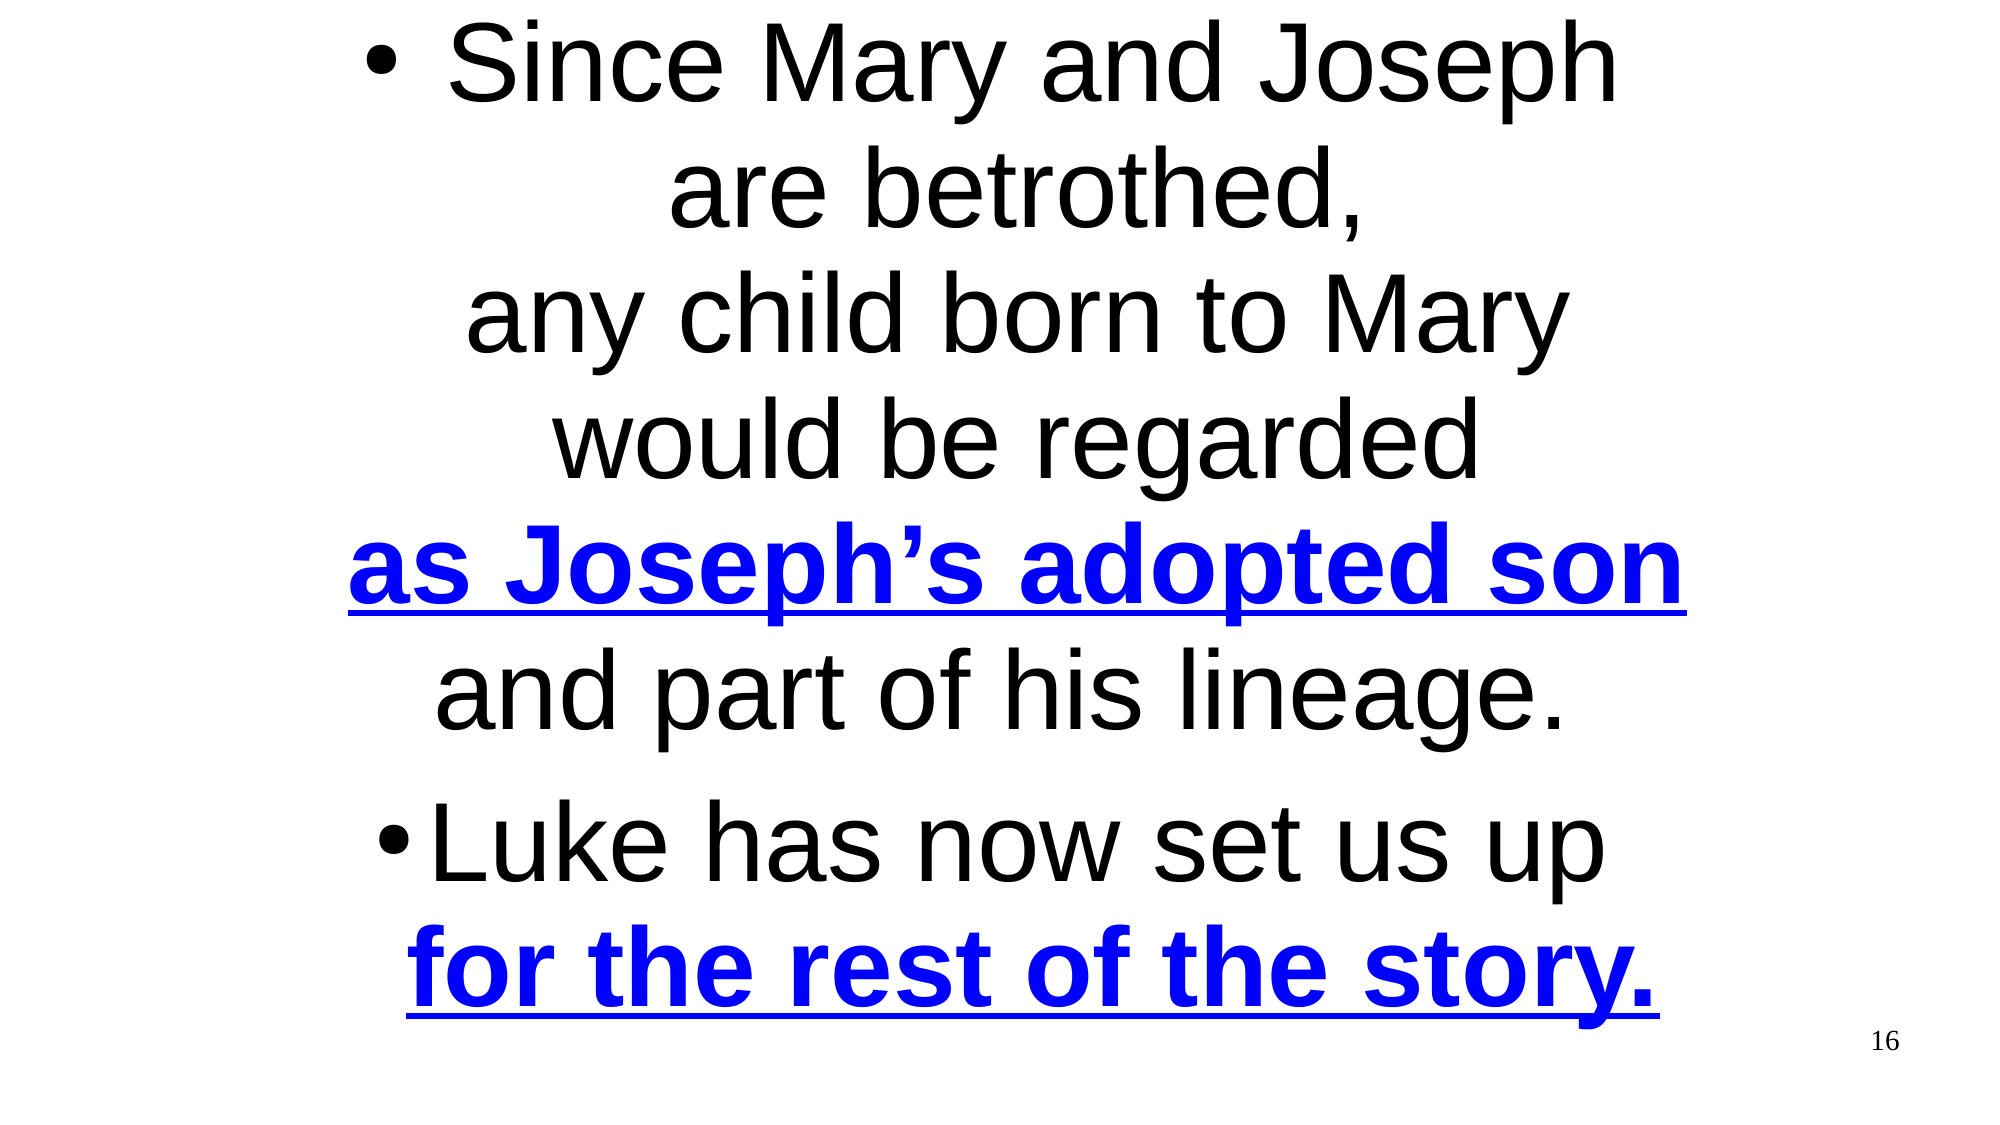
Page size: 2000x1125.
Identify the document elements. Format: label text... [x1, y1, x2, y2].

list Since Mary and Joseph are betrothed, any child born to Mary would be regarded as Joseph’s adopted son and part of his lineage. Luke has now set us up for the rest of the story. [0, 0, 1996, 1123]
